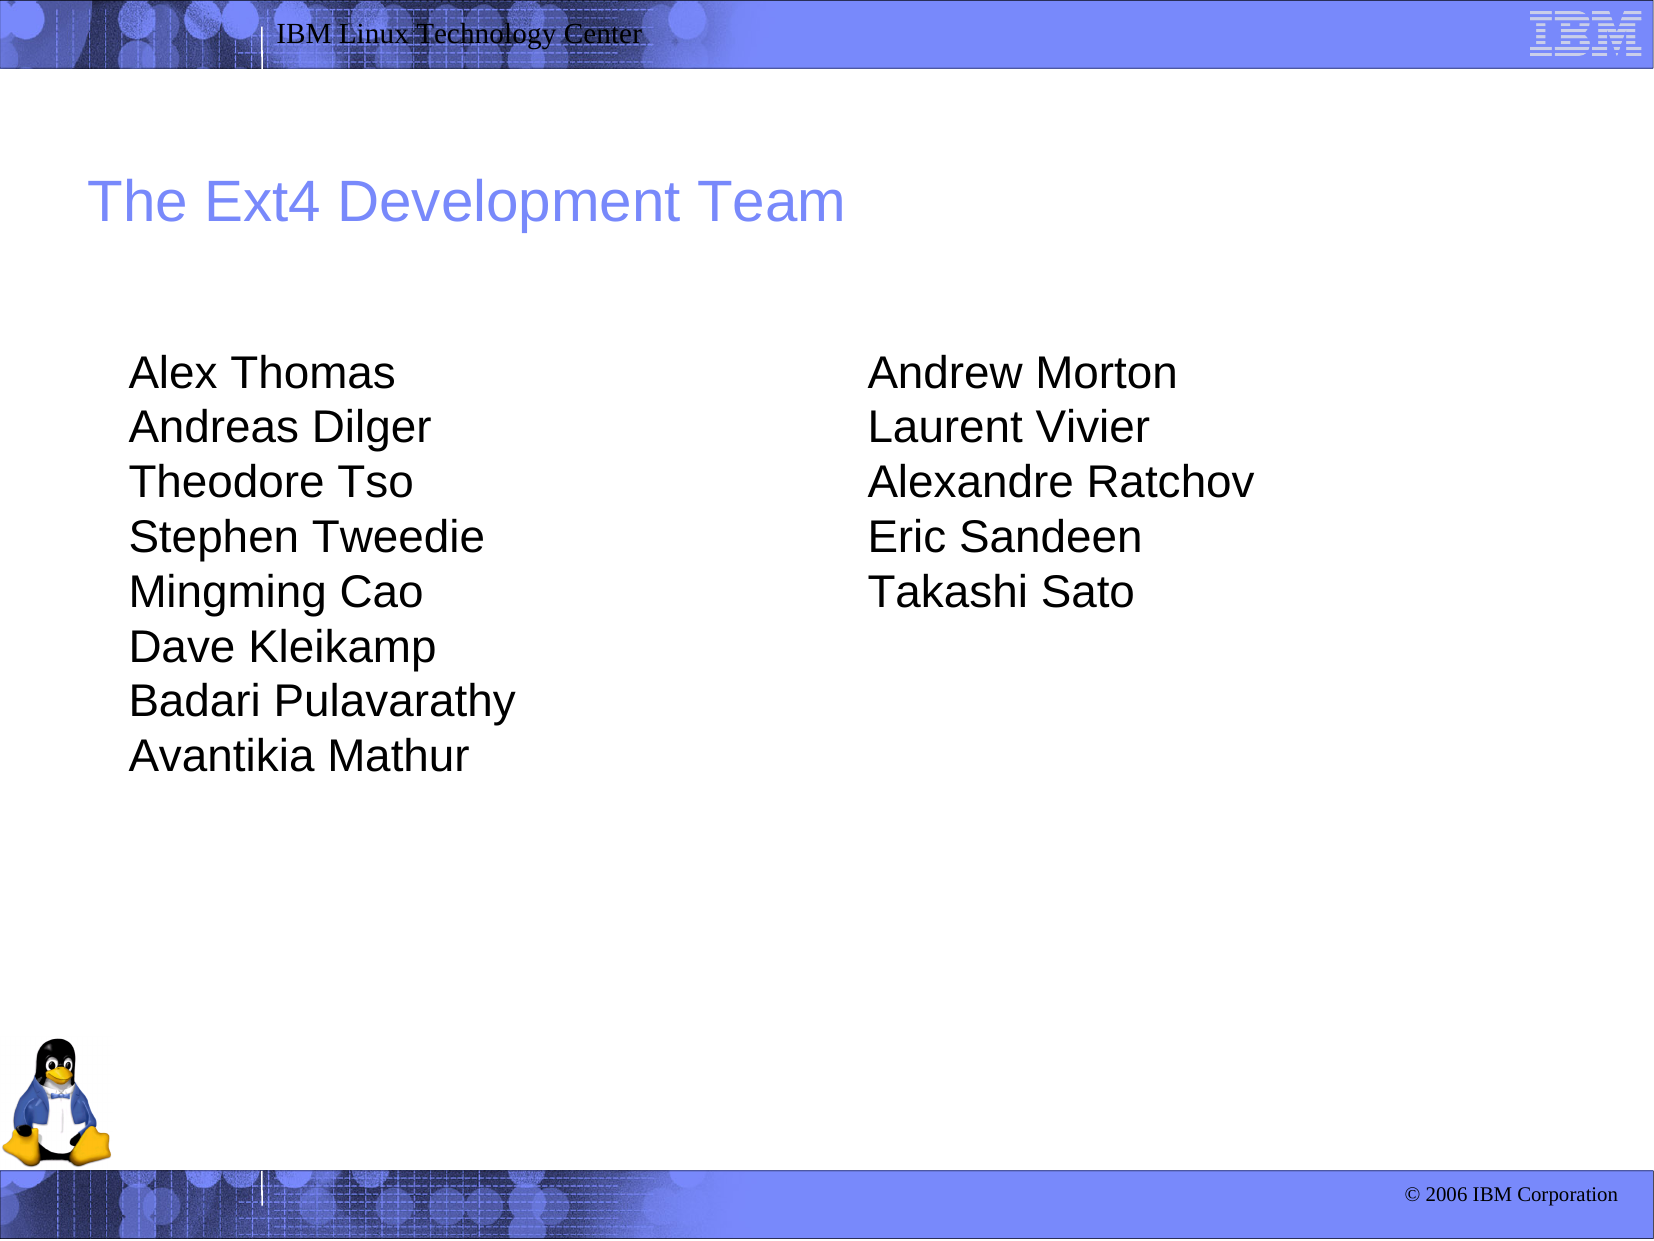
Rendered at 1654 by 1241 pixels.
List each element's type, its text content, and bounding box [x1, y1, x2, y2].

title The Ext4 Development Team [87, 157, 1520, 248]
picture [0, 1036, 113, 1169]
list Alex Thomas Andreas Dilger Theodore Tso Stephen Tweedie Mingming Cao Dave Kleikamp Badari Pulavarathy Avantikia Mathur [128, 343, 833, 1049]
picture [1, 1, 1652, 67]
picture [1, 1172, 1653, 1238]
list Andrew Morton Laurent Vivier Alexandre Ratchov Eric Sandeen Takashi Sato [867, 343, 1572, 1049]
